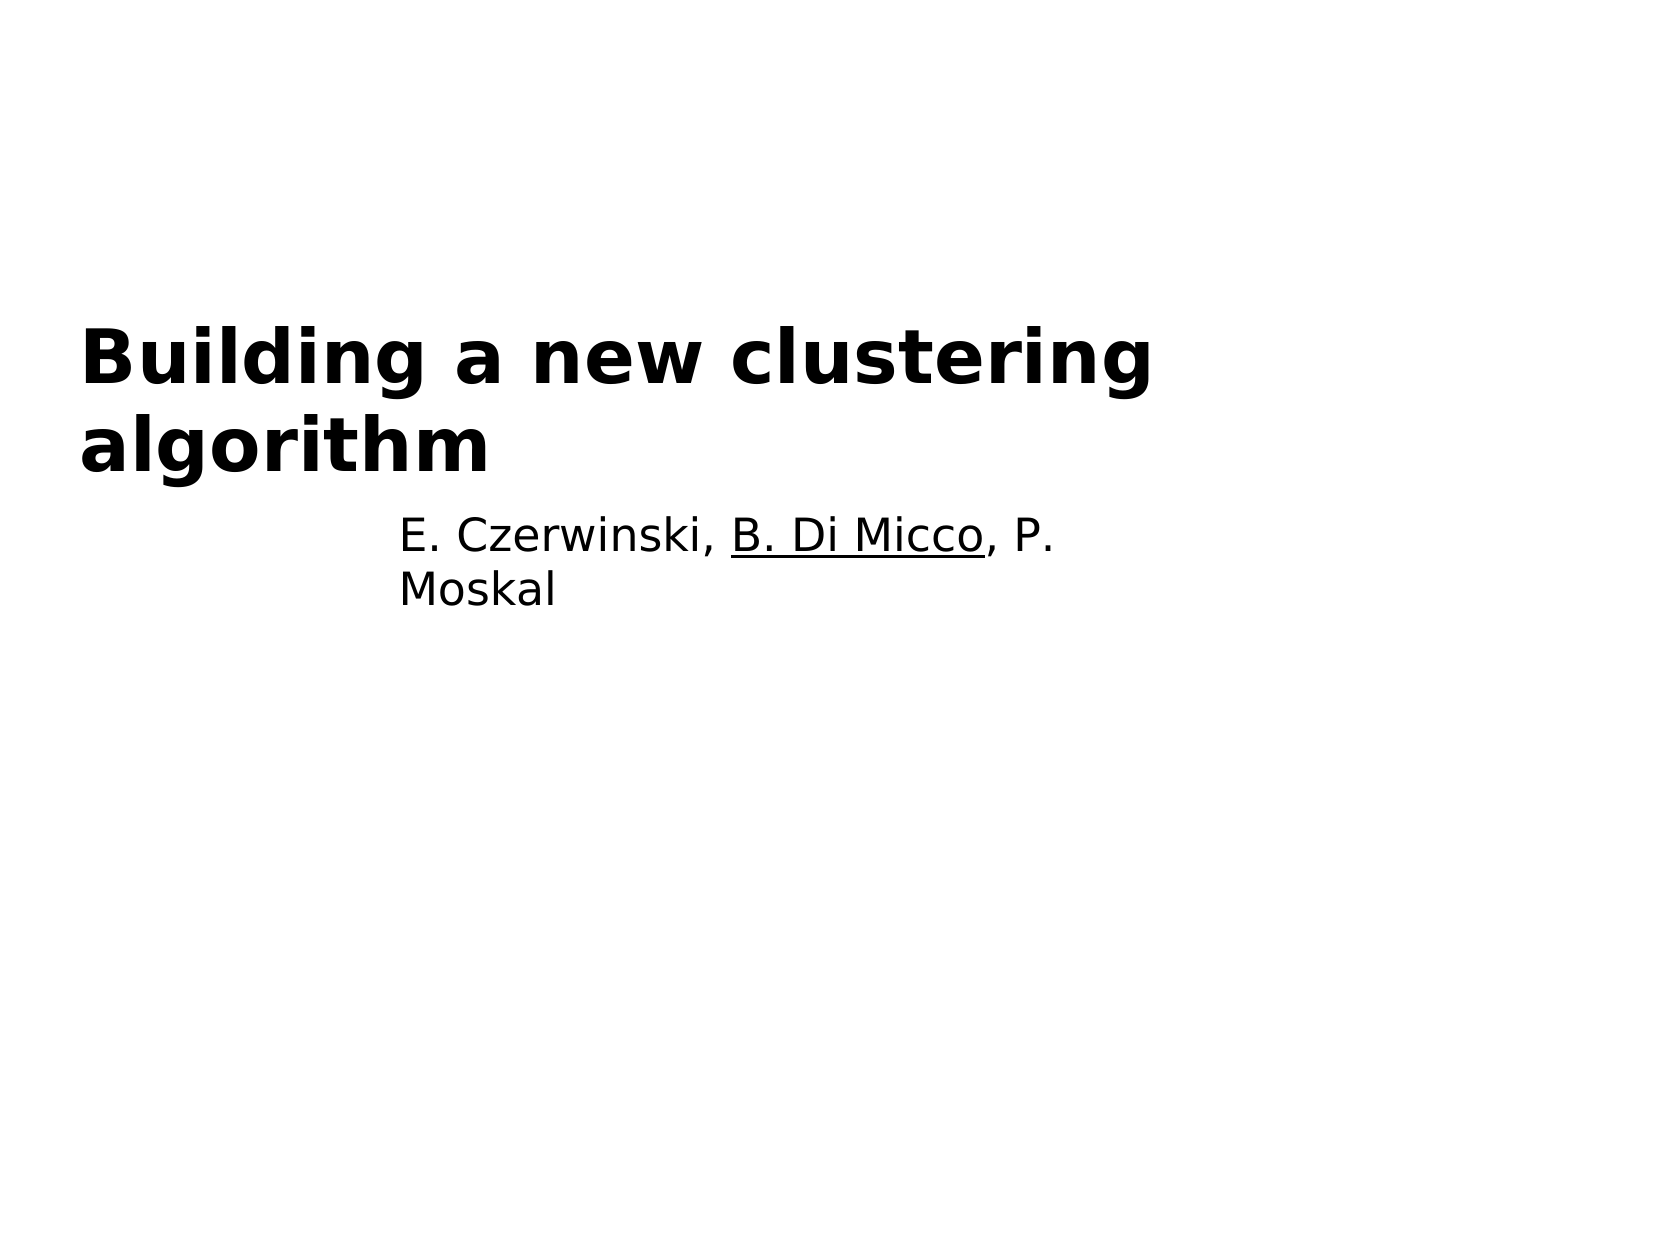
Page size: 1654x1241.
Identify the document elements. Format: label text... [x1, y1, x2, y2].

text_box Building a new clustering algorithm [64, 307, 1601, 410]
text_box E. Czerwinski, B. Di Micco, P. Moskal [383, 501, 1241, 571]
